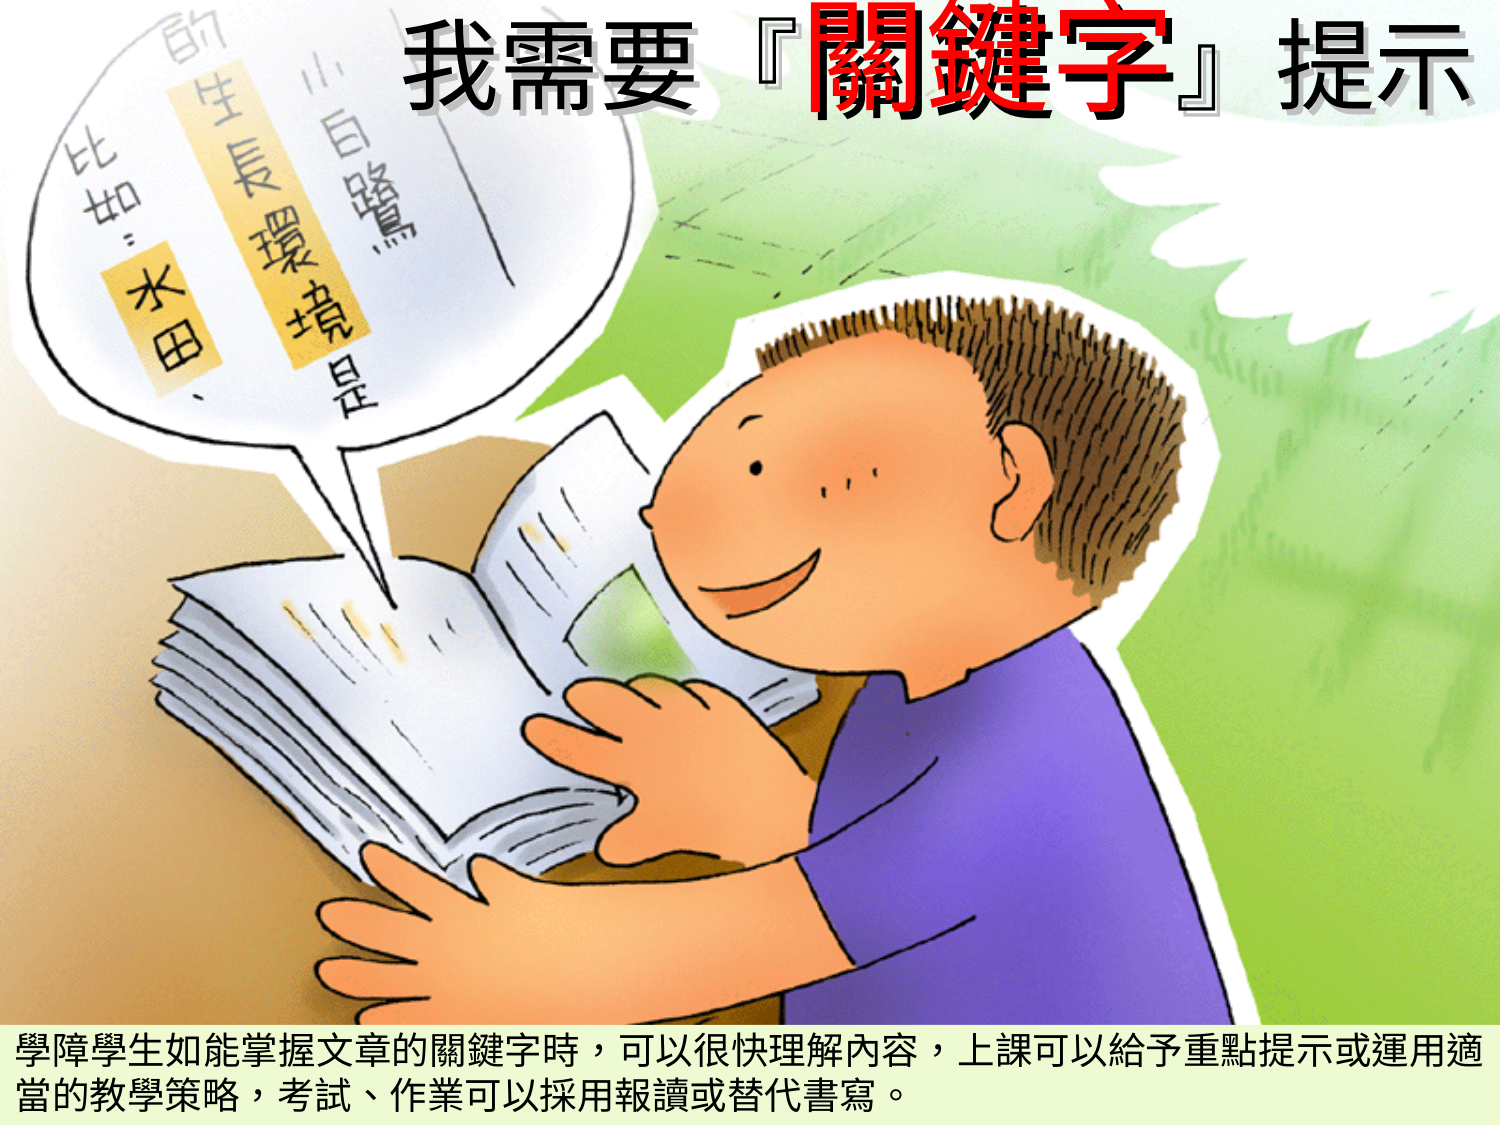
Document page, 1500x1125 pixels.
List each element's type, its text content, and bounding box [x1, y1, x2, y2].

title 我需要『關鍵字』提示 [375, 0, 1500, 138]
subtitle 學障學生如能掌握文章的關鍵字時，可以很快理解內容，上課可以給予重點提示或運用適當的教學策略，考試、作業可以採用報讀或替代書寫。 [0, 1024, 1500, 1125]
picture [0, 0, 1500, 1024]
